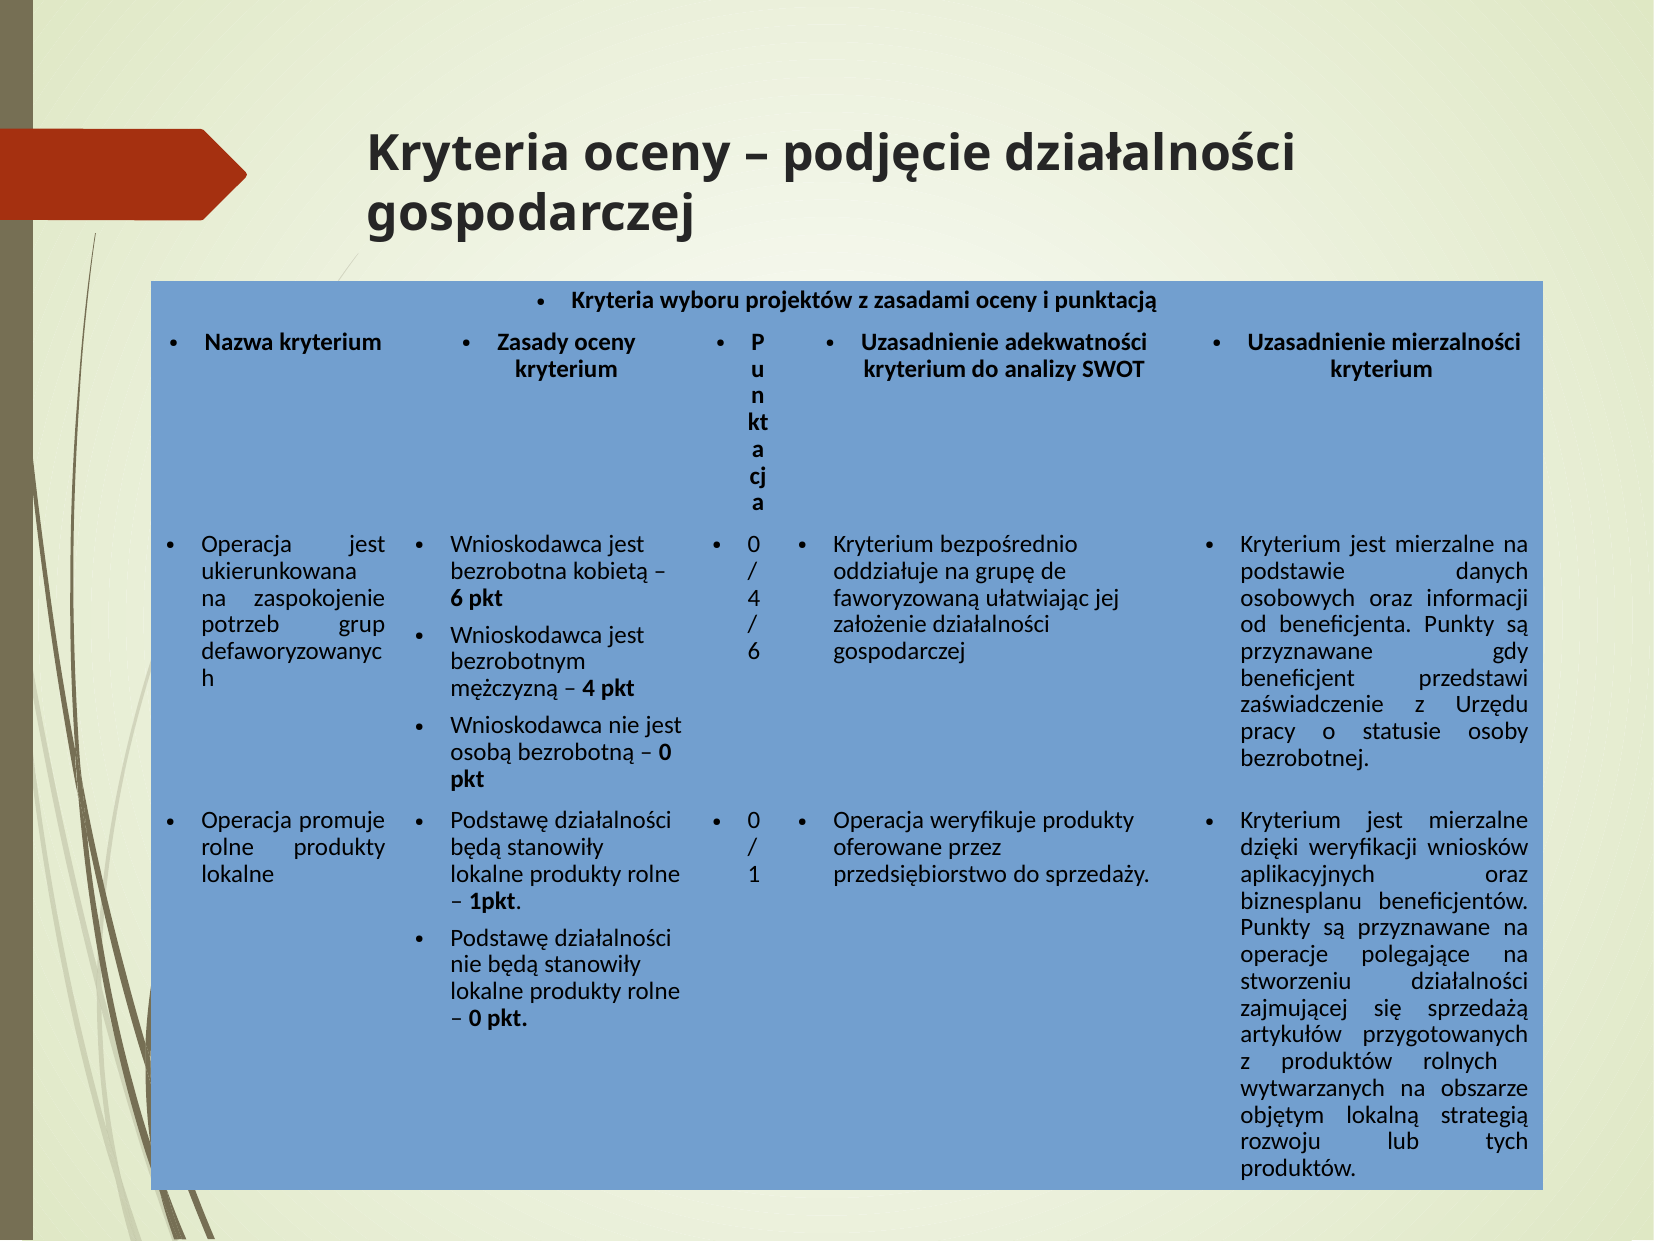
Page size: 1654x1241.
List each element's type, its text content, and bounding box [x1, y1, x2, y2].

table_cell 0/4/6 [697, 525, 783, 801]
table_cell Operacja promuje rolne produkty lokalne [151, 801, 400, 1190]
table_header Kryteria wyboru projektów z zasadami oceny i punktacją [151, 281, 1543, 323]
table_cell Zasady oceny kryterium [400, 323, 697, 525]
table_cell Operacja jest ukierunkowana na zaspokojenie potrzeb grup defaworyzowanych [151, 525, 400, 801]
table_cell Uzasadnienie mierzalności kryterium [1190, 323, 1543, 525]
table_cell Punktacja [697, 323, 783, 525]
table_cell 0/1 [697, 801, 783, 1190]
table_cell Nazwa kryterium [151, 323, 400, 525]
table_cell Podstawę działalności będą stanowiły lokalne produkty rolne – 1pkt. Podstawę działalności nie będą stanowiły lokalne produkty rolne – 0 pkt. [400, 801, 697, 1190]
table_cell Kryterium jest mierzalne na podstawie danych osobowych oraz informacji od beneficjenta. Punkty są przyznawane gdy beneficjent przedstawi zaświadczenie z Urzędu pracy o statusie osoby bezrobotnej. [1190, 525, 1543, 801]
title Kryteria oceny – podjęcie działalności gospodarczej [351, 112, 1544, 345]
table_cell Wnioskodawca jest bezrobotna kobietą – 6 pkt Wnioskodawca jest bezrobotnym mężczyzną – 4 pkt Wnioskodawca nie jest osobą bezrobotną – 0 pkt [400, 525, 697, 801]
table_cell Kryterium bezpośrednio oddziałuje na grupę de faworyzowaną ułatwiając jej założenie działalności gospodarczej [783, 525, 1190, 801]
table_cell Uzasadnienie adekwatności kryterium do analizy SWOT [783, 323, 1190, 525]
table_cell Operacja weryfikuje produkty oferowane przez przedsiębiorstwo do sprzedaży. [783, 801, 1190, 1190]
table_cell Kryterium jest mierzalne dzięki weryfikacji wniosków aplikacyjnych oraz biznesplanu beneficjentów. Punkty są przyznawane na operacje polegające na stworzeniu działalności zajmującej się sprzedażą artykułów przygotowanych z produktów rolnych wytwarzanych na obszarze objętym lokalną strategią rozwoju lub tych produktów. [1190, 801, 1543, 1190]
